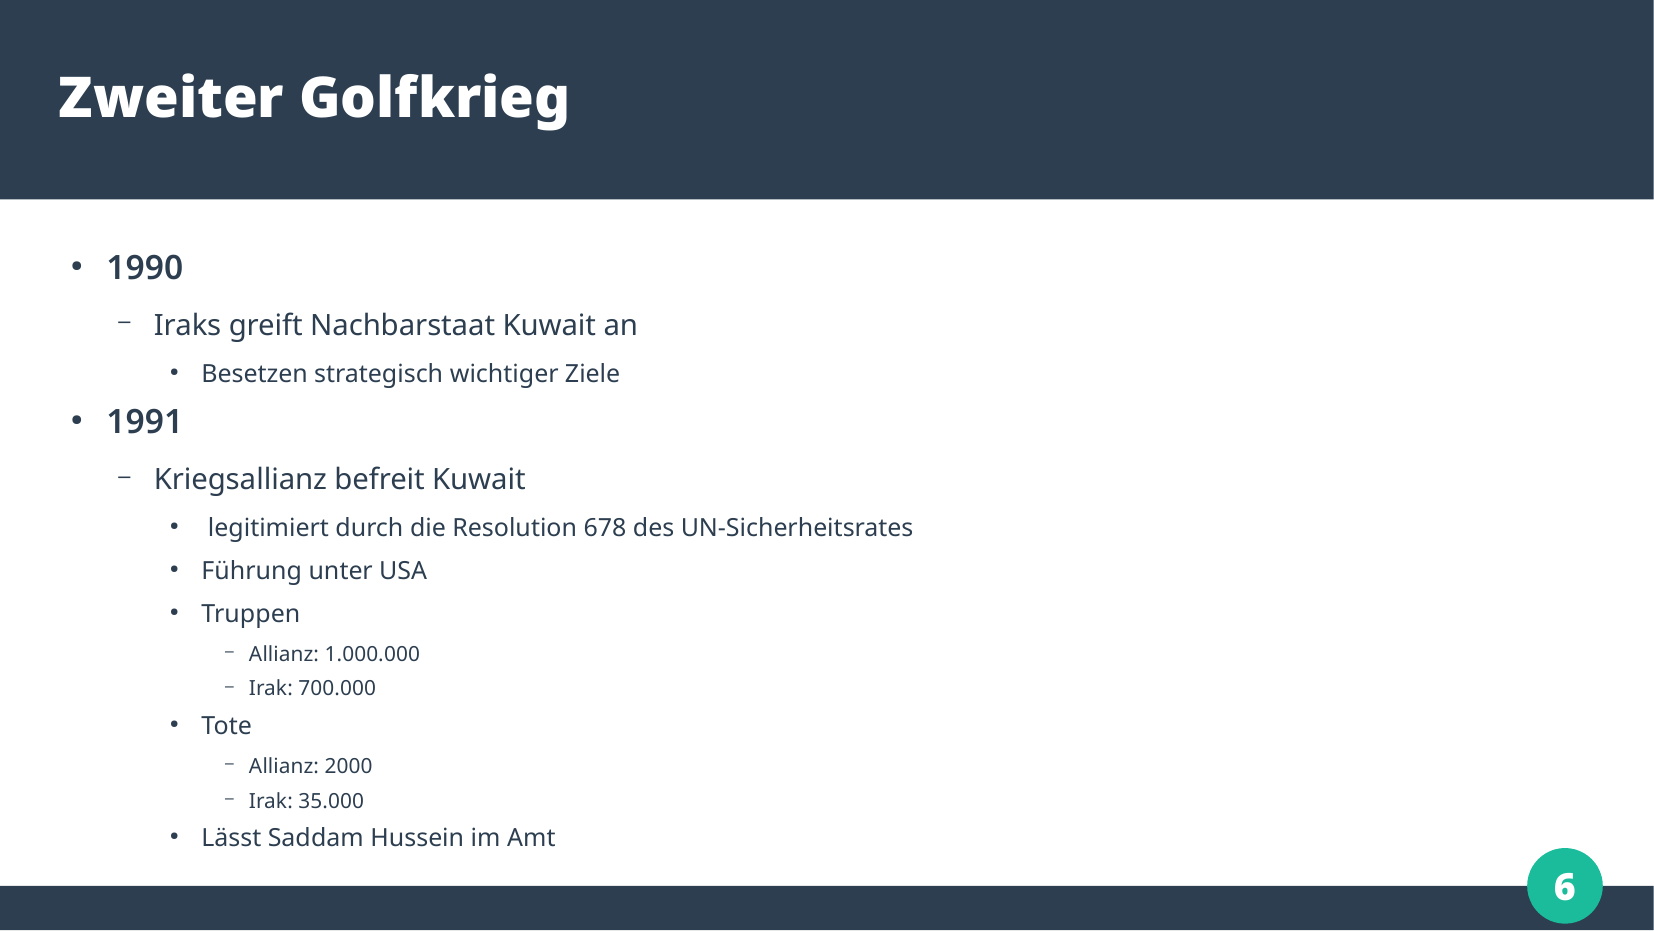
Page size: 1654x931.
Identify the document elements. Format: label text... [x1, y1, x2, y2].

list 1990 Iraks greift Nachbarstaat Kuwait an Besetzen strategisch wichtiger Ziele 1991 Kriegsallianz befreit Kuwait legitimiert durch die Resolution 678 des UN-Sicherheitsrates Führung unter USA Truppen Allianz: 1.000.000 Irak: 700.000 Tote Allianz: 2000 Irak: 35.000 Lässt Saddam Hussein im Amt [59, 243, 1595, 864]
title Zweiter Golfkrieg [59, 37, 1595, 155]
